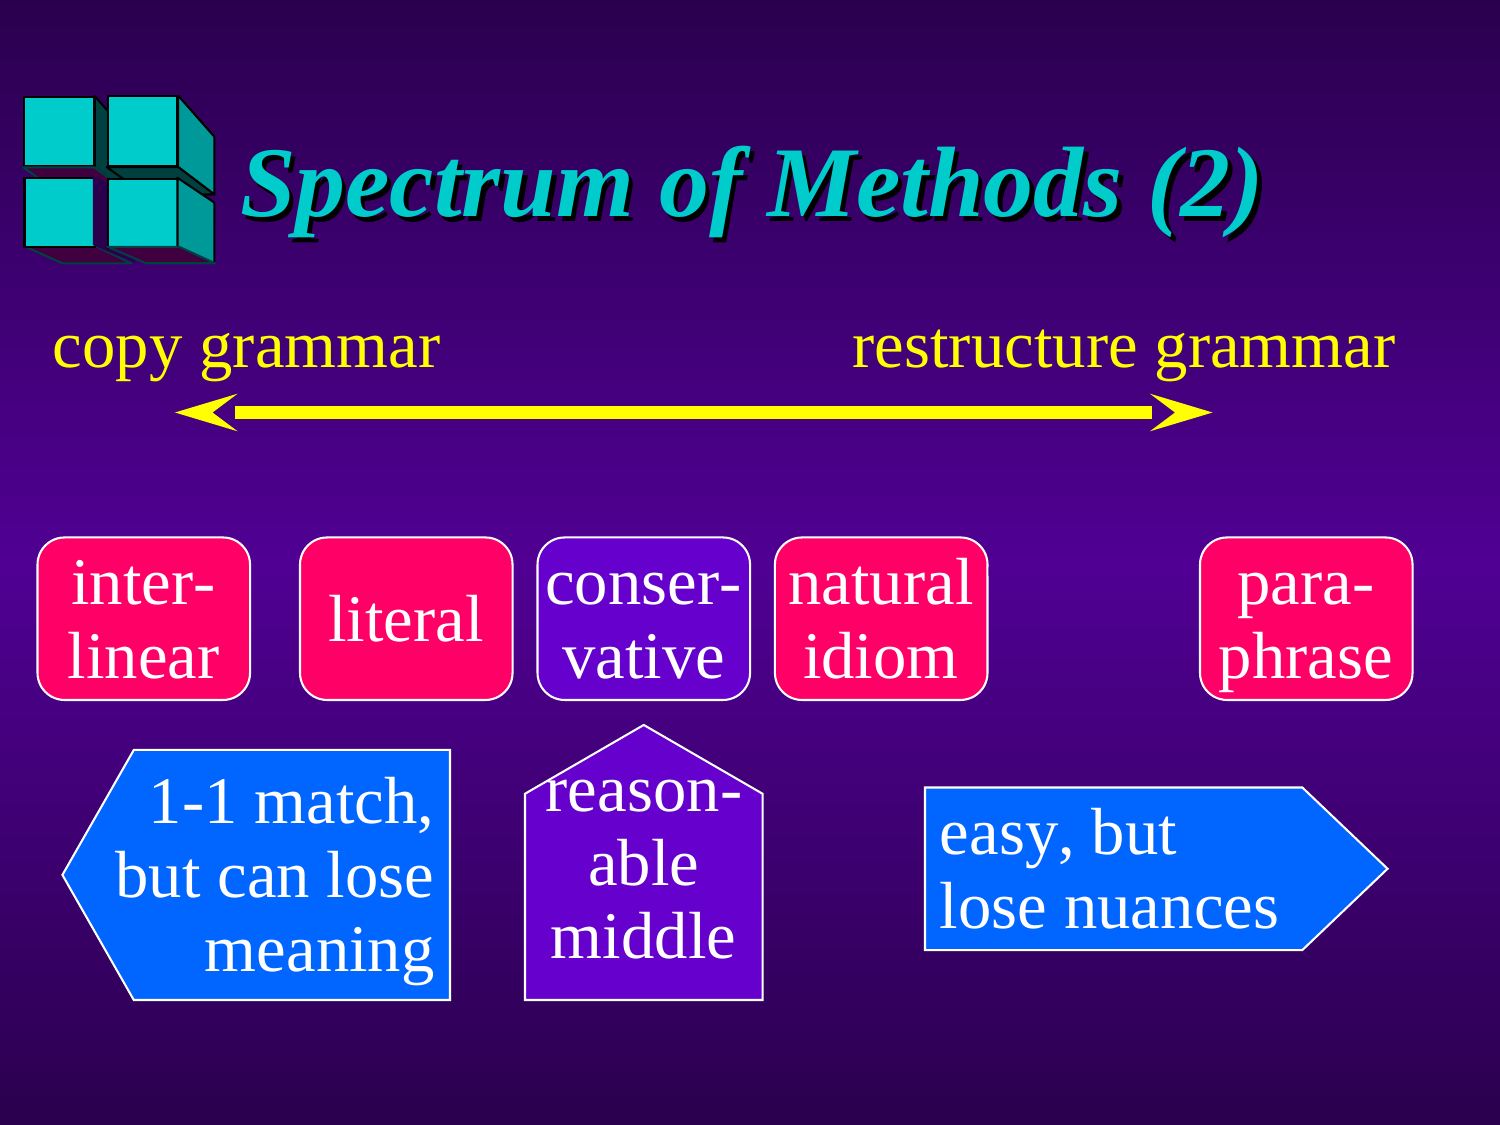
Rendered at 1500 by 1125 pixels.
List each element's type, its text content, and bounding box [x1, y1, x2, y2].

title Spectrum of Methods (2) [224, 78, 1388, 288]
text_box 1-1 match, but can lose meaning [62, 749, 451, 1000]
text_box inter- linear [37, 537, 251, 700]
text_box easy, but lose nuances [924, 787, 1388, 951]
text_box restructure grammar [837, 299, 1488, 390]
text_box natural idiom [774, 537, 988, 700]
text_box reason- able middle [525, 724, 763, 1000]
text_box literal [300, 537, 513, 700]
text_box conser- vative [537, 537, 751, 700]
text_box para- phrase [1200, 537, 1413, 700]
text_box copy grammar [37, 299, 625, 390]
